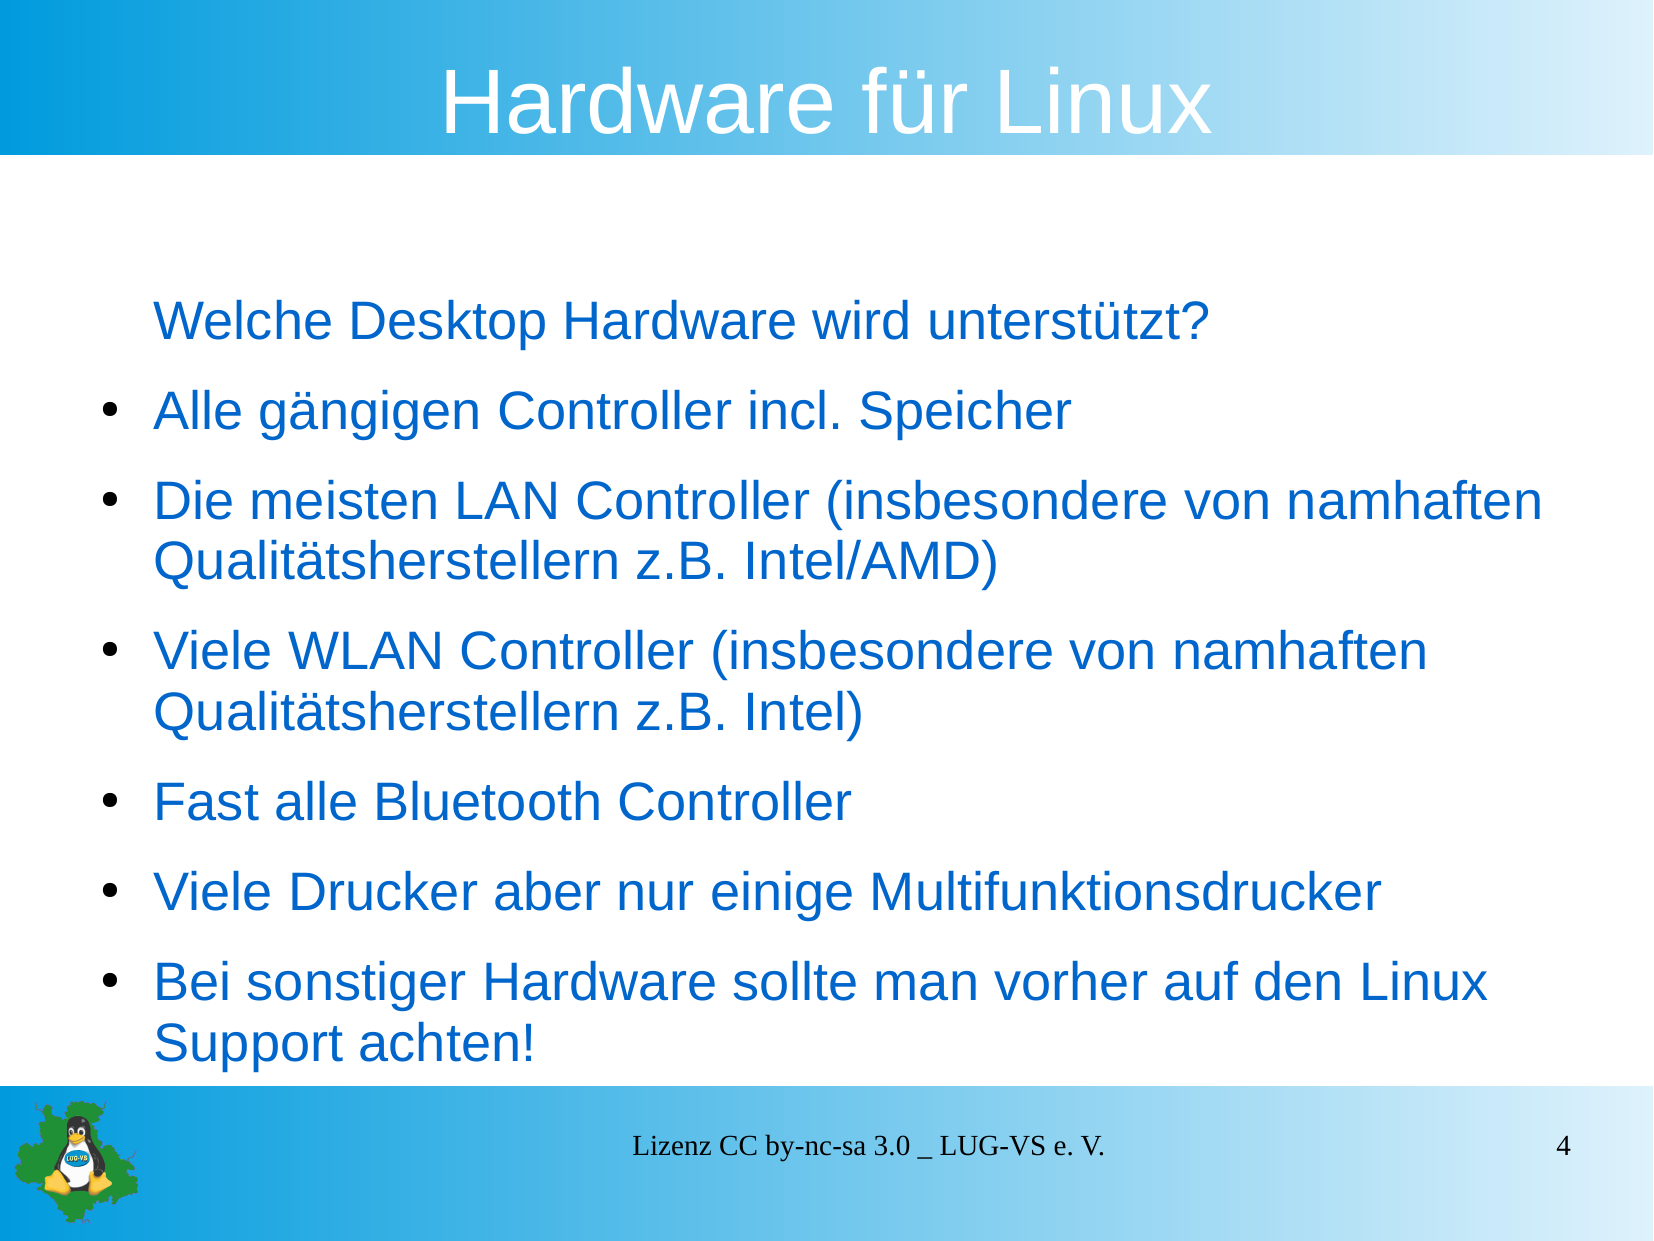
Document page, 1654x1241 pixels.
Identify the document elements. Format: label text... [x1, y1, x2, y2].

picture [16, 1086, 142, 1241]
list Welche Desktop Hardware wird unterstützt? Alle gängigen Controller incl. Speicher Die meisten LAN Controller (insbesondere von namhaften Qualitätsherstellern z.B. Intel/AMD) Viele WLAN Controller (insbesondere von namhaften Qualitätsherstellern z.B. Intel) Fast alle Bluetooth Controller Viele Drucker aber nur einige Multifunktionsdrucker Bei sonstiger Hardware sollte man vorher auf den Linux Support achten! [82, 290, 1571, 1010]
title Hardware für Linux [82, 49, 1571, 155]
